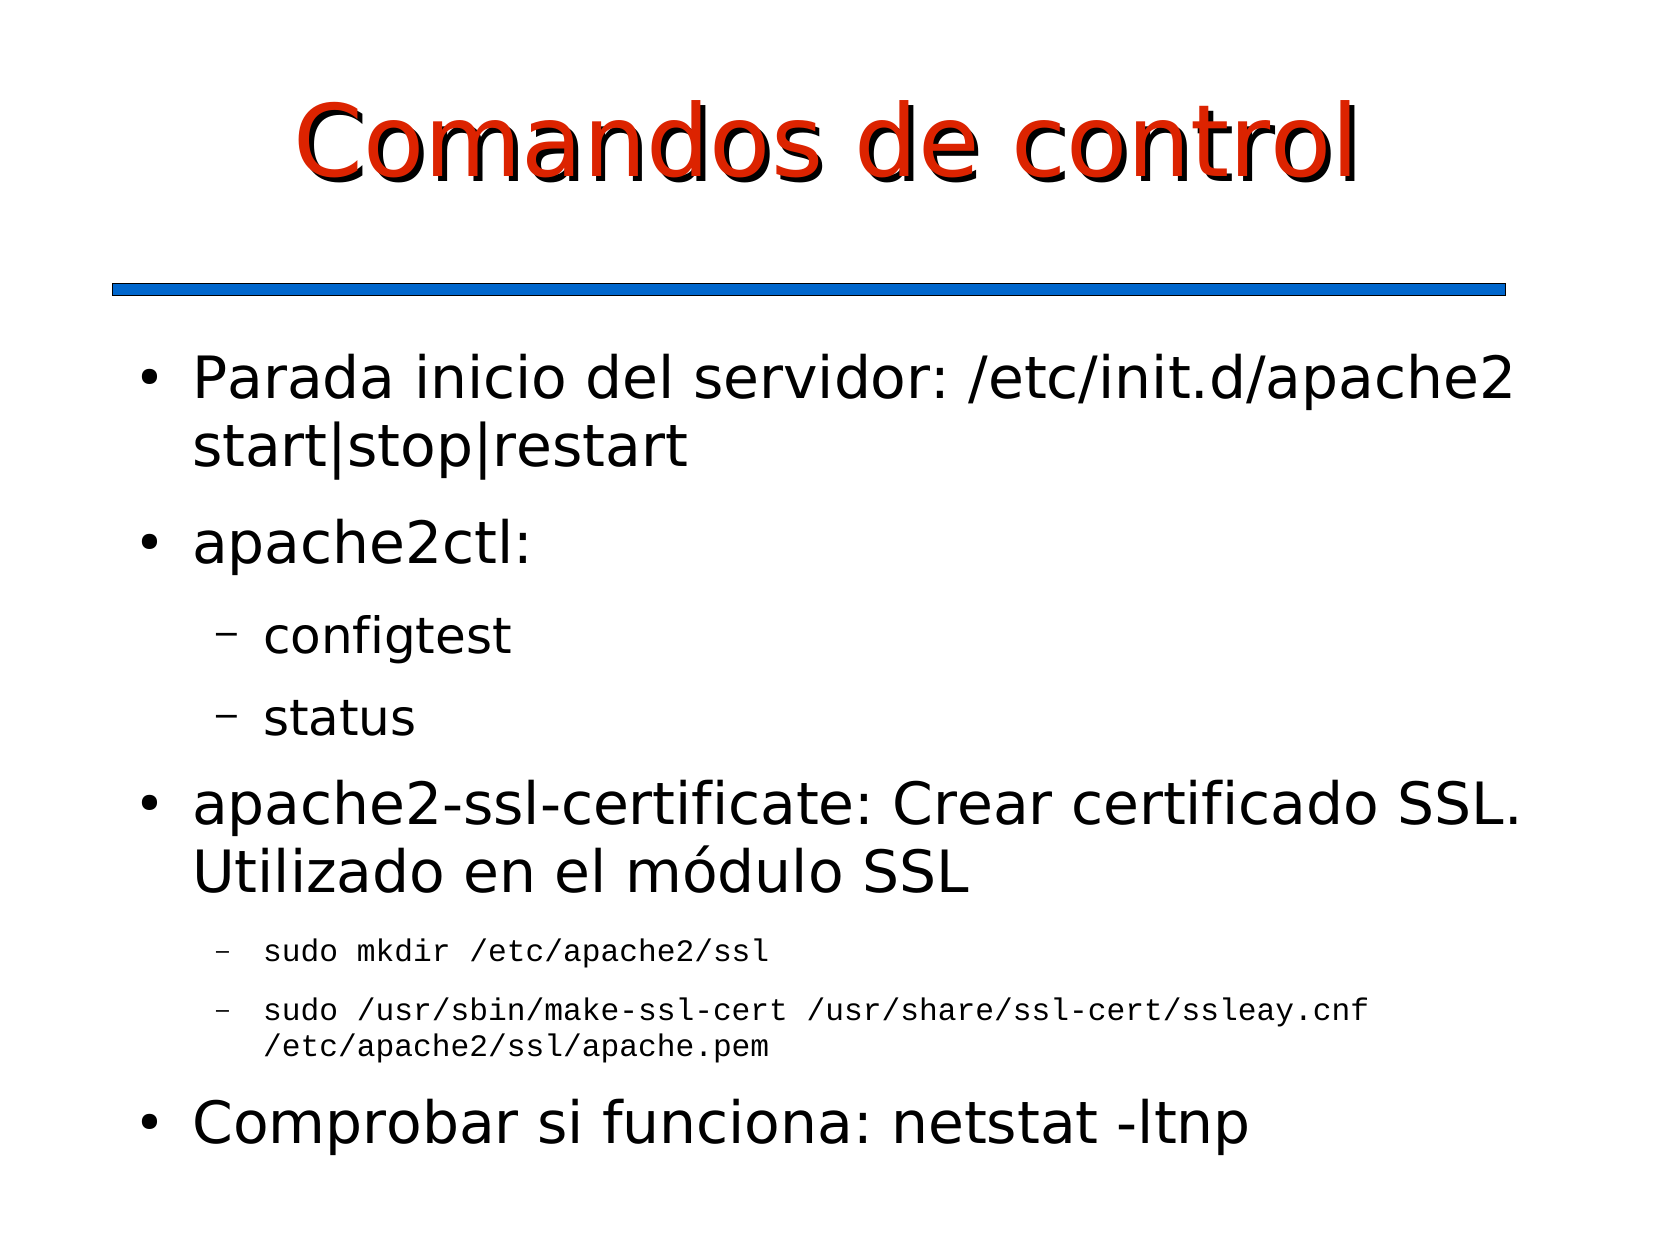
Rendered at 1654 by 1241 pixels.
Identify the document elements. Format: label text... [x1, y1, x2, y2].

title Comandos de control [121, 37, 1534, 246]
list Parada inicio del servidor: /etc/init.d/apache2 start|stop|restart apache2ctl: configtest status apache2-ssl-certificate: Crear certificado SSL. Utilizado en el módulo SSL sudo mkdir /etc/apache2/ssl sudo /usr/sbin/make-ssl-cert /usr/share/ssl-cert/ssleay.cnf /etc/apache2/ssl/apache.pem Comprobar si funciona: netstat -ltnp [121, 344, 1534, 1158]
